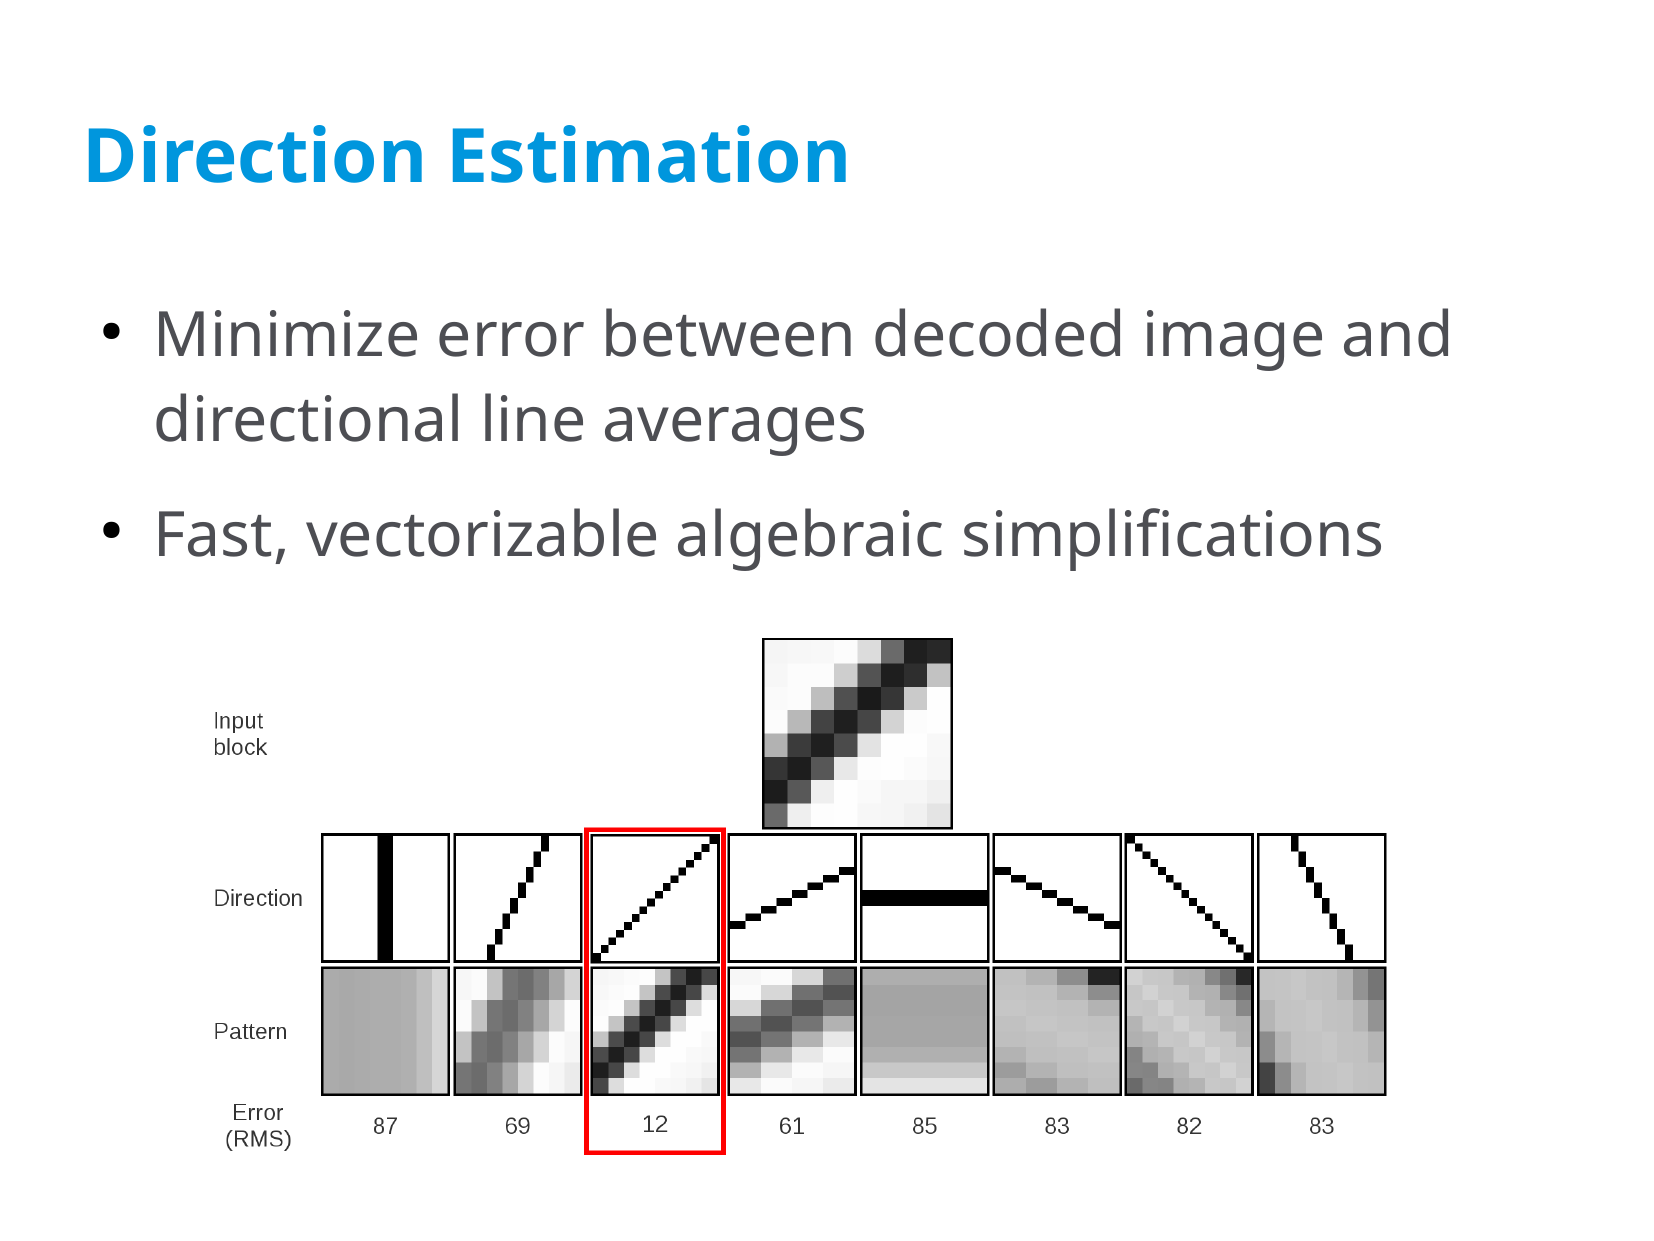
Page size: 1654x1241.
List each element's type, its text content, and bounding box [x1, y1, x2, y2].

picture [206, 627, 1388, 1158]
title Direction Estimation [82, 49, 1571, 257]
list Minimize error between decoded image and directional line averages Fast, vectorizable algebraic simplifications [82, 290, 1571, 1123]
